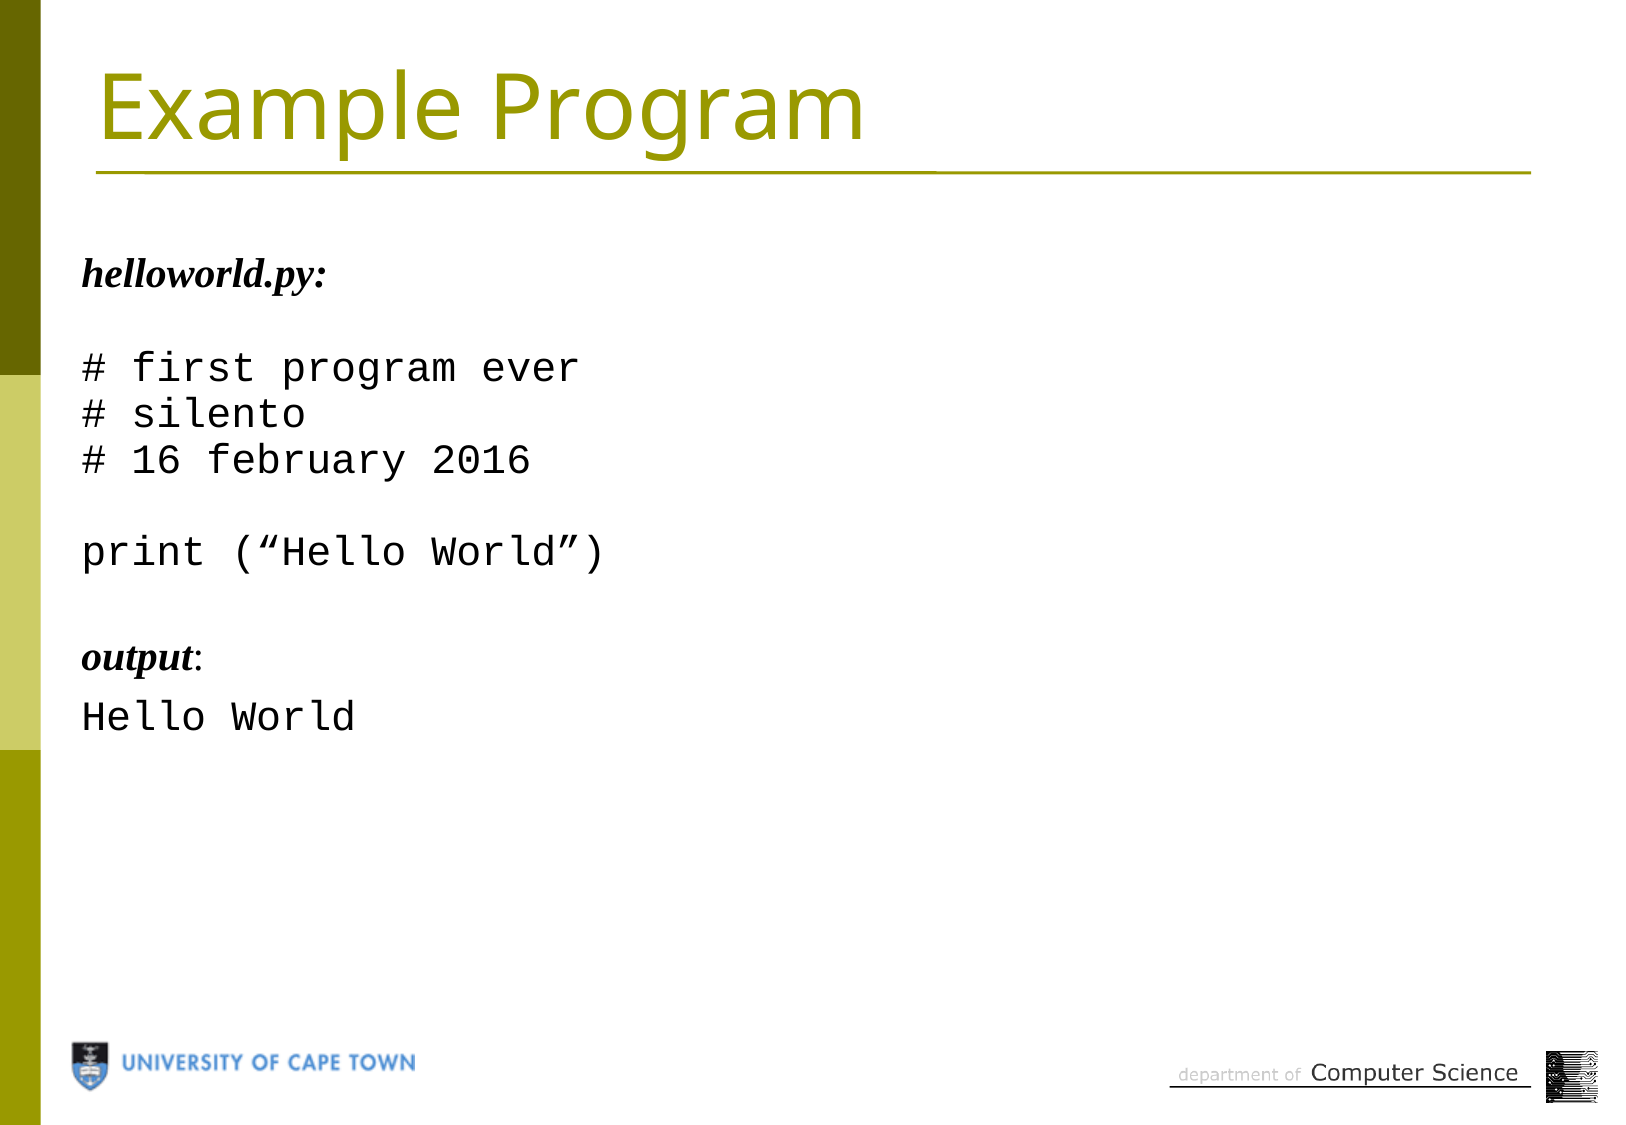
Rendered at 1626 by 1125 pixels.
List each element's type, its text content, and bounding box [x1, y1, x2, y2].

text_box helloworld.py: # first program ever # silento # 16 february 2016 print (“Hello World”) output: Hello World [81, 196, 1543, 1006]
title Example Program [81, 37, 1543, 180]
picture [61, 1024, 415, 1103]
picture [1169, 1043, 1532, 1091]
picture [1546, 1051, 1598, 1103]
